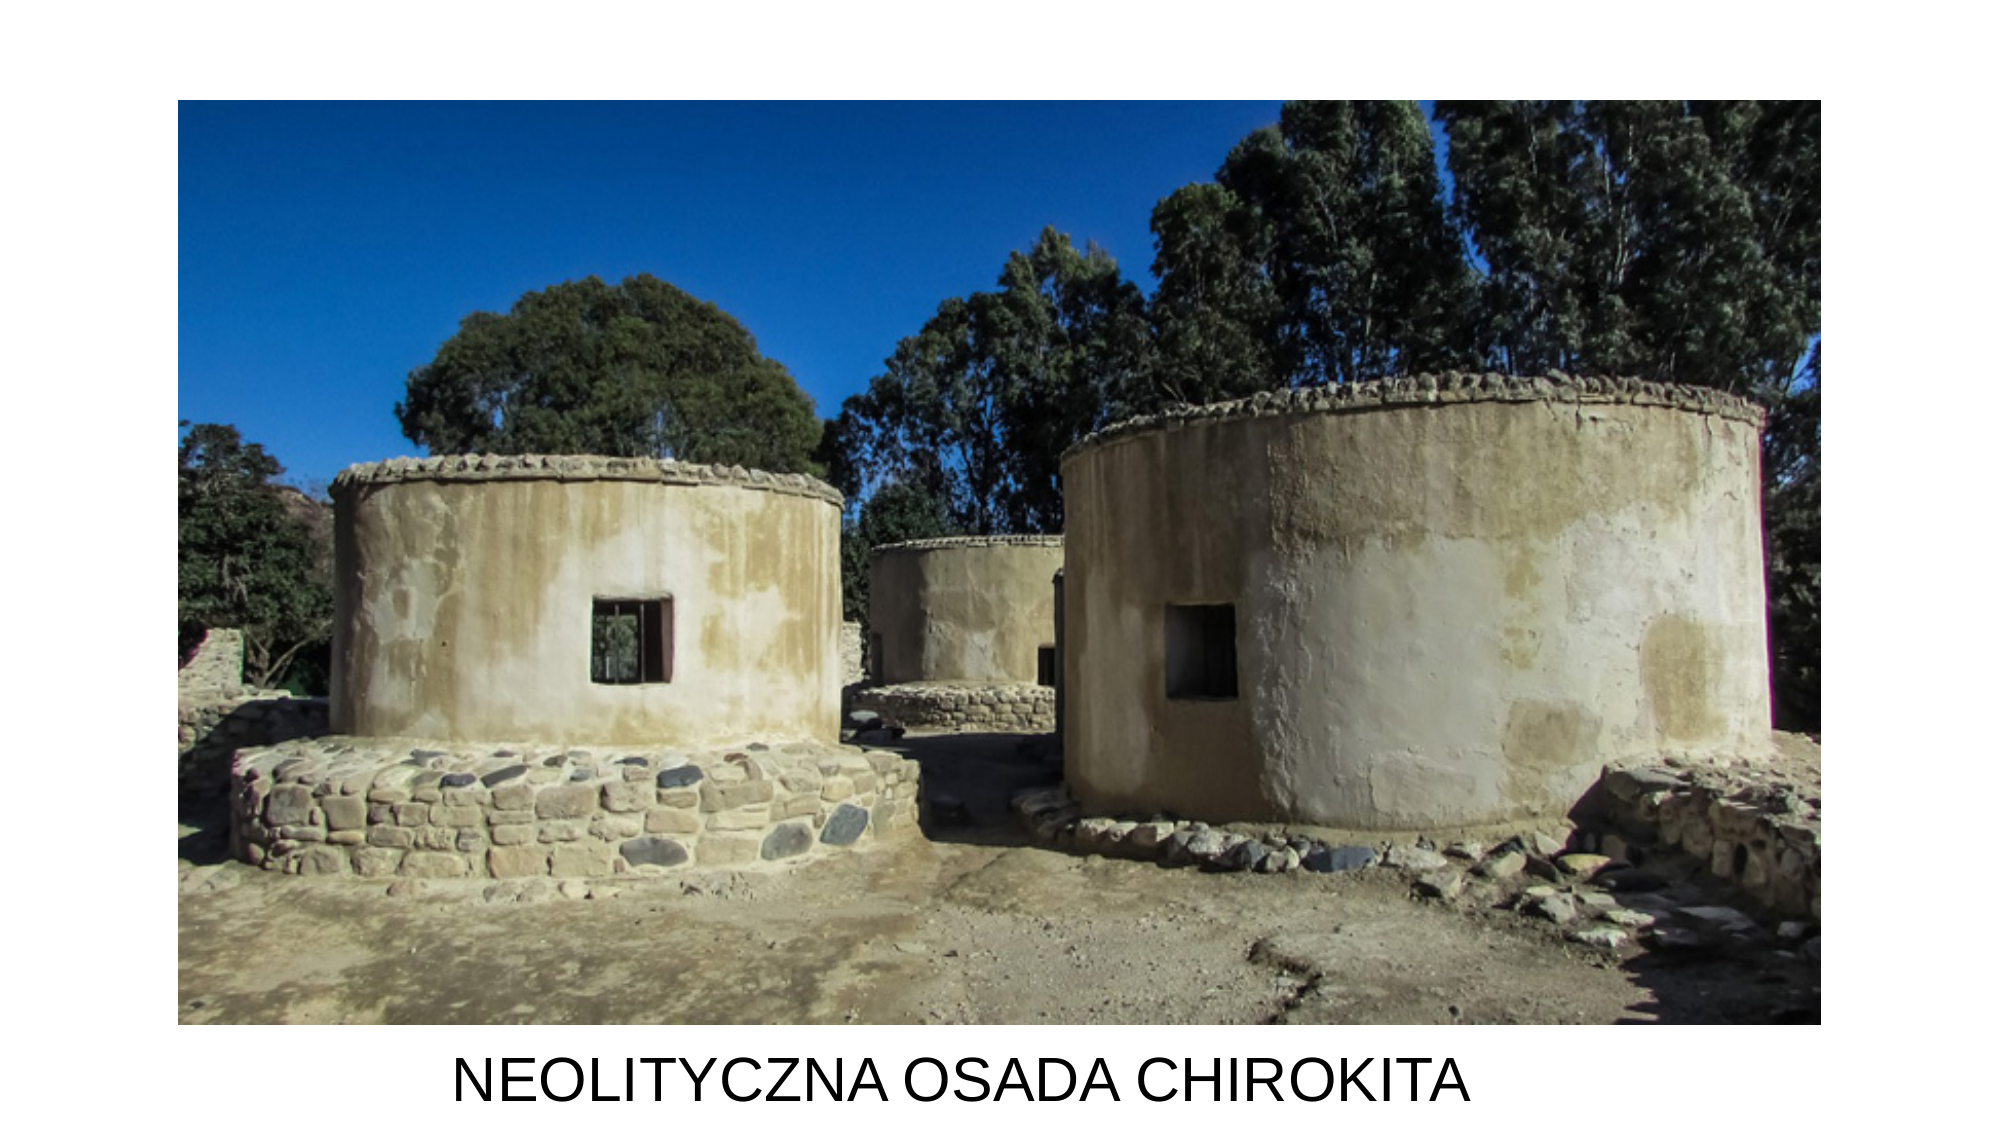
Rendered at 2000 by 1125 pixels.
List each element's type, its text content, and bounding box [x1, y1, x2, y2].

picture [178, 100, 1821, 1025]
text_box NEOLITYCZNA OSADA CHIROKITA [409, 1024, 1515, 1125]
